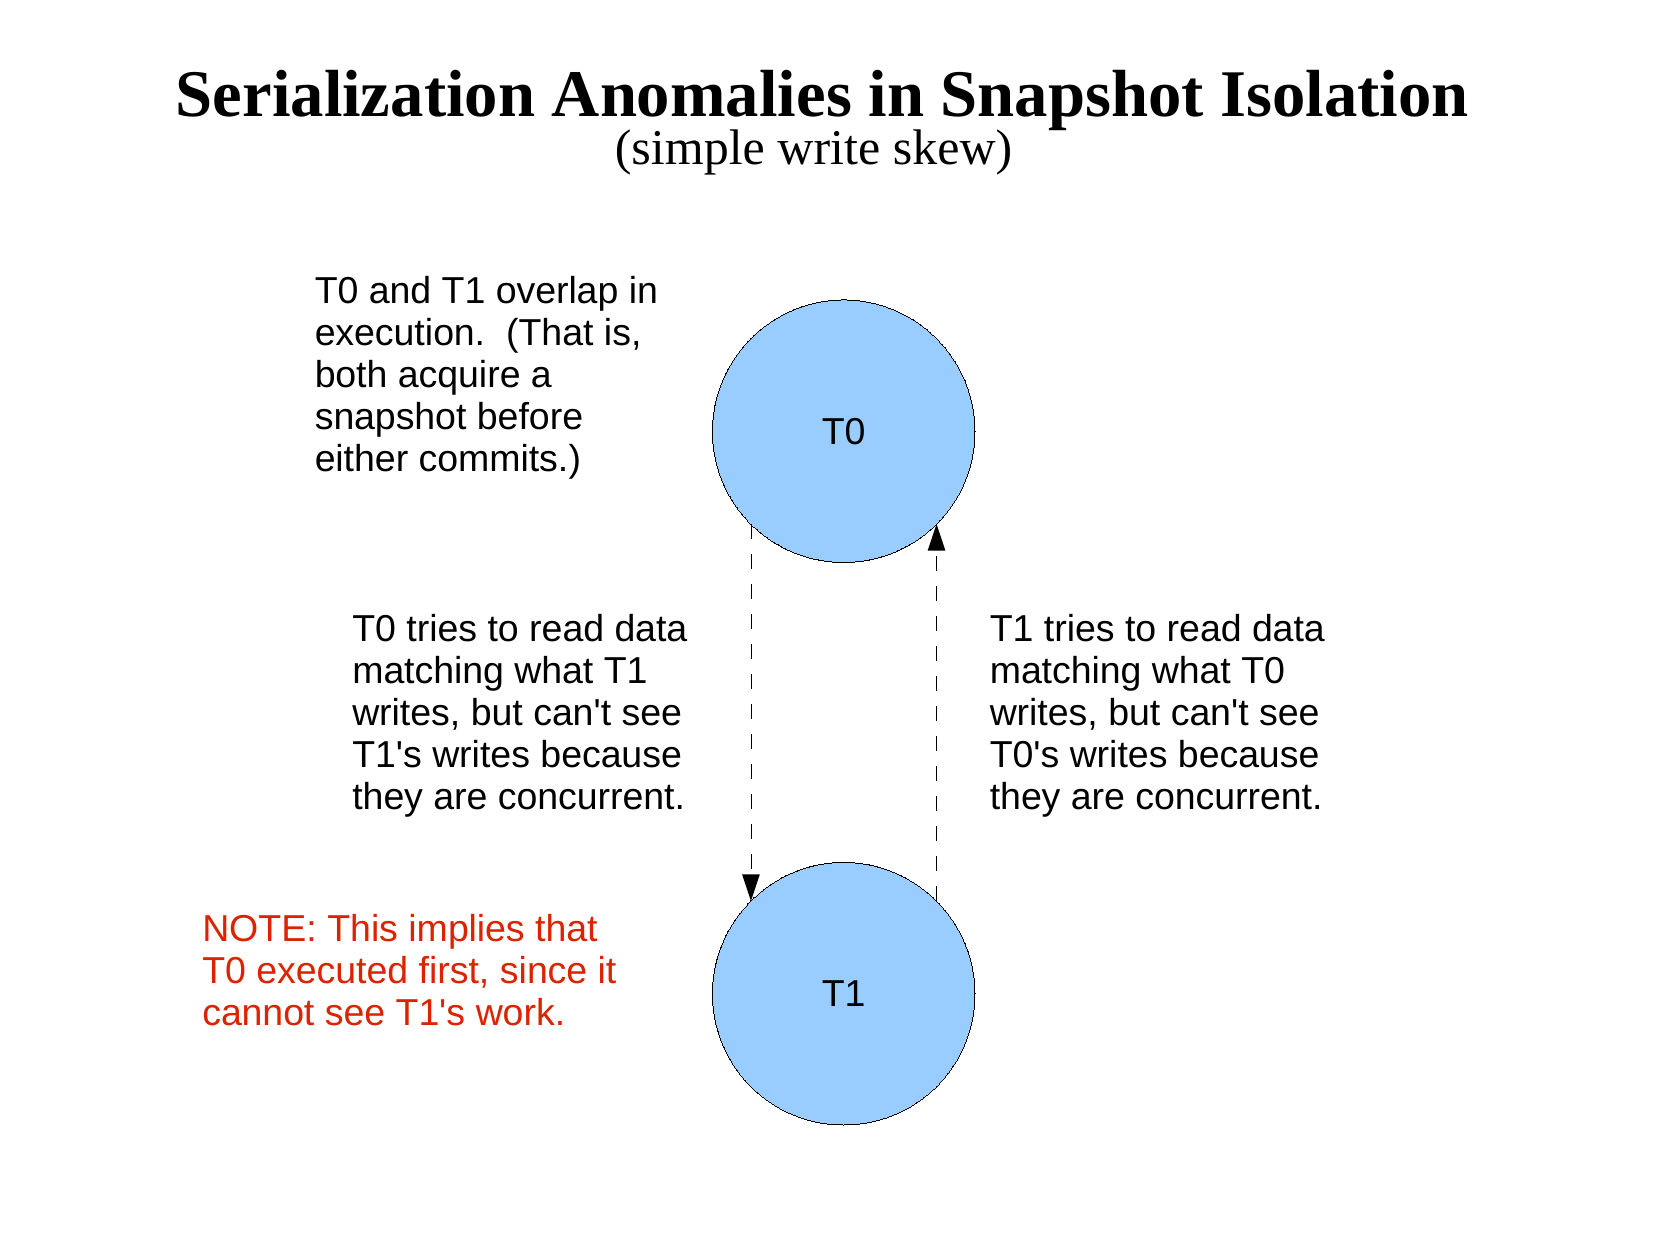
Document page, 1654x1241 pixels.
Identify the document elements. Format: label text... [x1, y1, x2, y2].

title Serialization Anomalies in Snapshot Isolation [112, 37, 1535, 151]
text_box NOTE: This implies that T0 executed first, since it cannot see T1's work. [187, 900, 638, 1041]
text_box T1 tries to read data matching what T0 writes, but can't see T0's writes because they are concurrent. [975, 600, 1351, 826]
text_box T0 tries to read data matching what T1 writes, but can't see T1's writes because they are concurrent. [337, 600, 713, 833]
text_box T0 and T1 overlap in execution. (That is, both acquire a snapshot before either commits.) [300, 262, 676, 488]
text_box (simple write skew) [600, 112, 1088, 188]
text_box T1 [712, 862, 976, 1126]
text_box T0 [712, 299, 976, 563]
